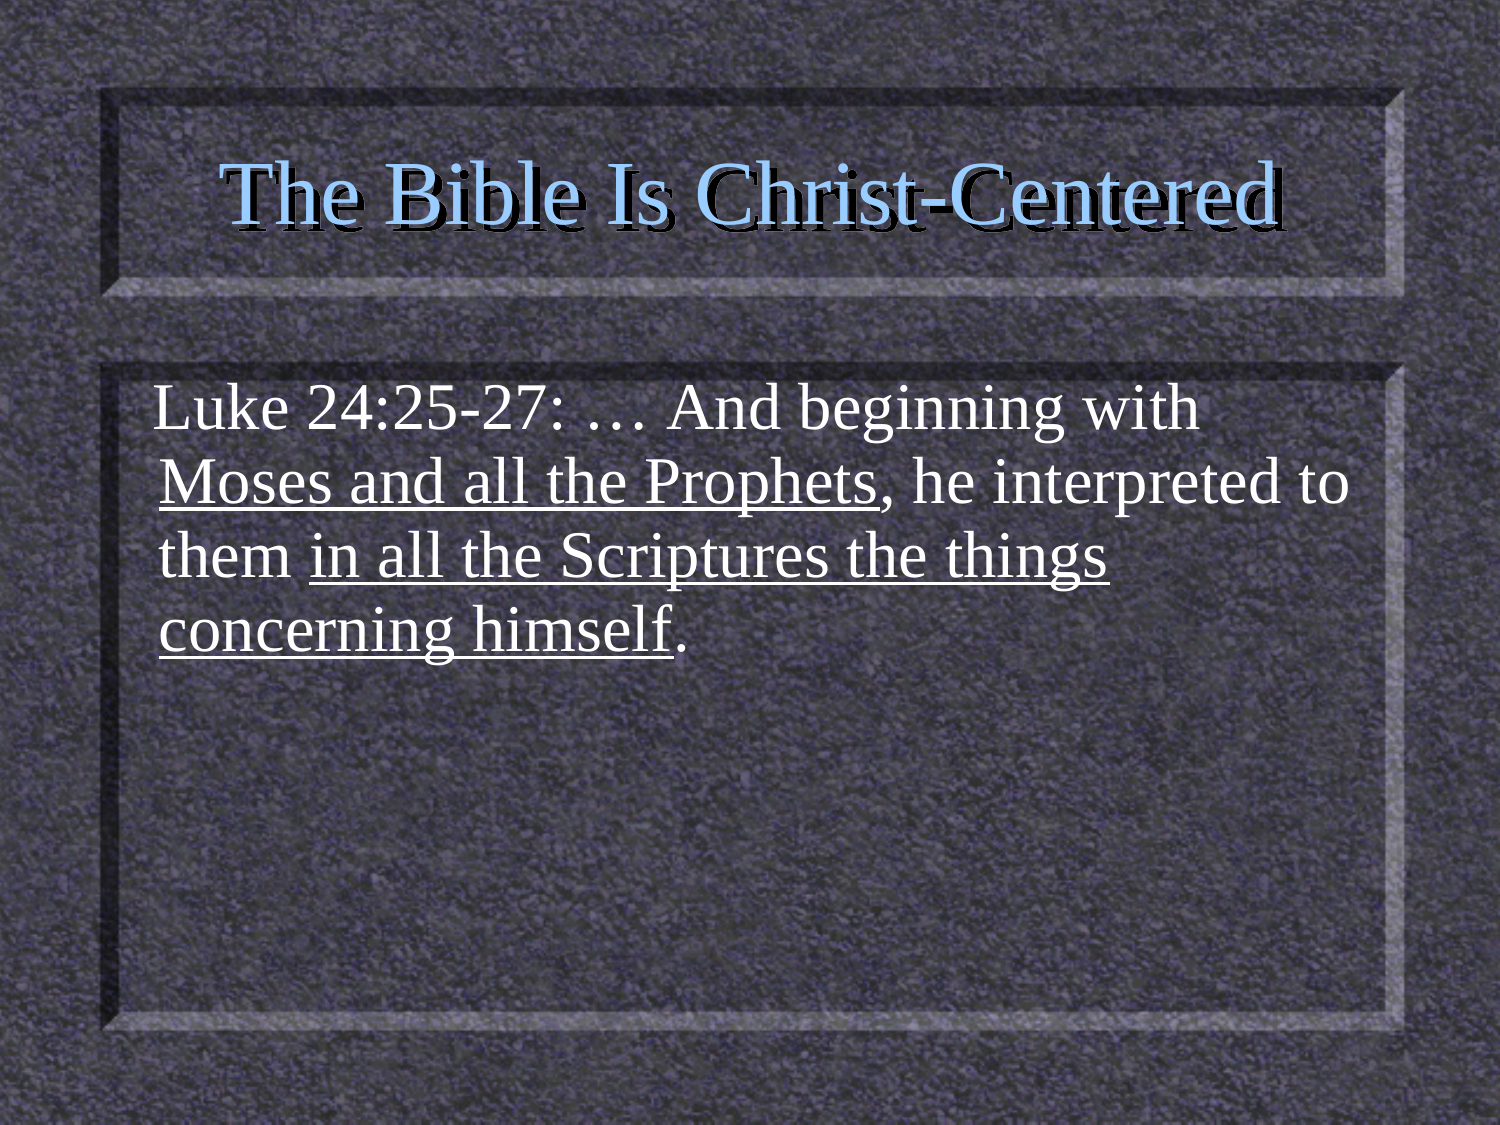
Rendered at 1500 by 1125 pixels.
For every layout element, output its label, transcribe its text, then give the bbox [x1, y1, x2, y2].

picture [0, 0, 1500, 1125]
title The Bible Is Christ-Centered [150, 135, 1351, 253]
list Luke 24:25-27: … And beginning with Moses and all the Prophets, he interpreted to them in all the Scriptures the things concerning himself. [87, 362, 1375, 988]
